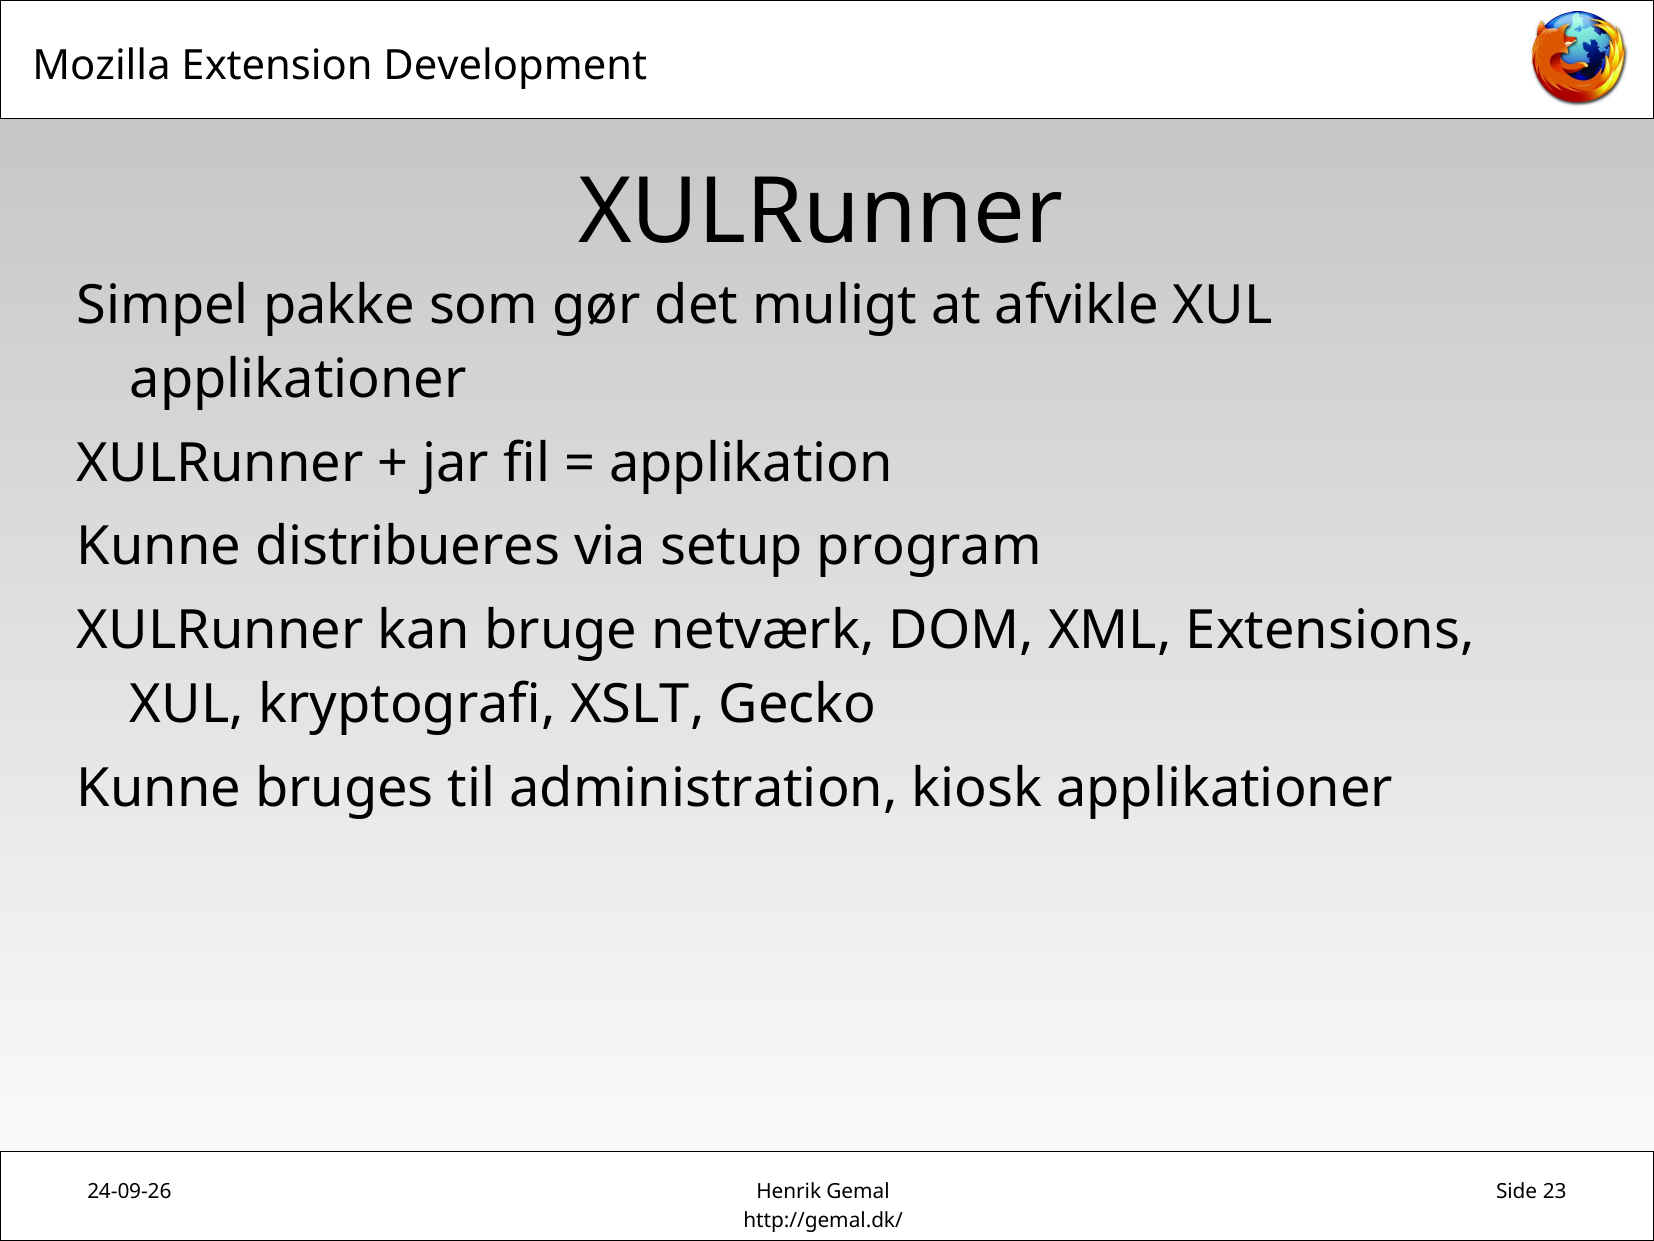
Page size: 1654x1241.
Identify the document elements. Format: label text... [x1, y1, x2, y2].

title XULRunner [76, 147, 1565, 265]
list Simpel pakke som gør det muligt at afvikle XUL applikationer XULRunner + jar fil = applikation Kunne distribueres via setup program XULRunner kan bruge netværk, DOM, XML, Extensions, XUL, kryptografi, XSLT, Gecko Kunne bruges til administration, kiosk applikationer [59, 265, 1595, 1152]
picture [1529, 11, 1630, 108]
